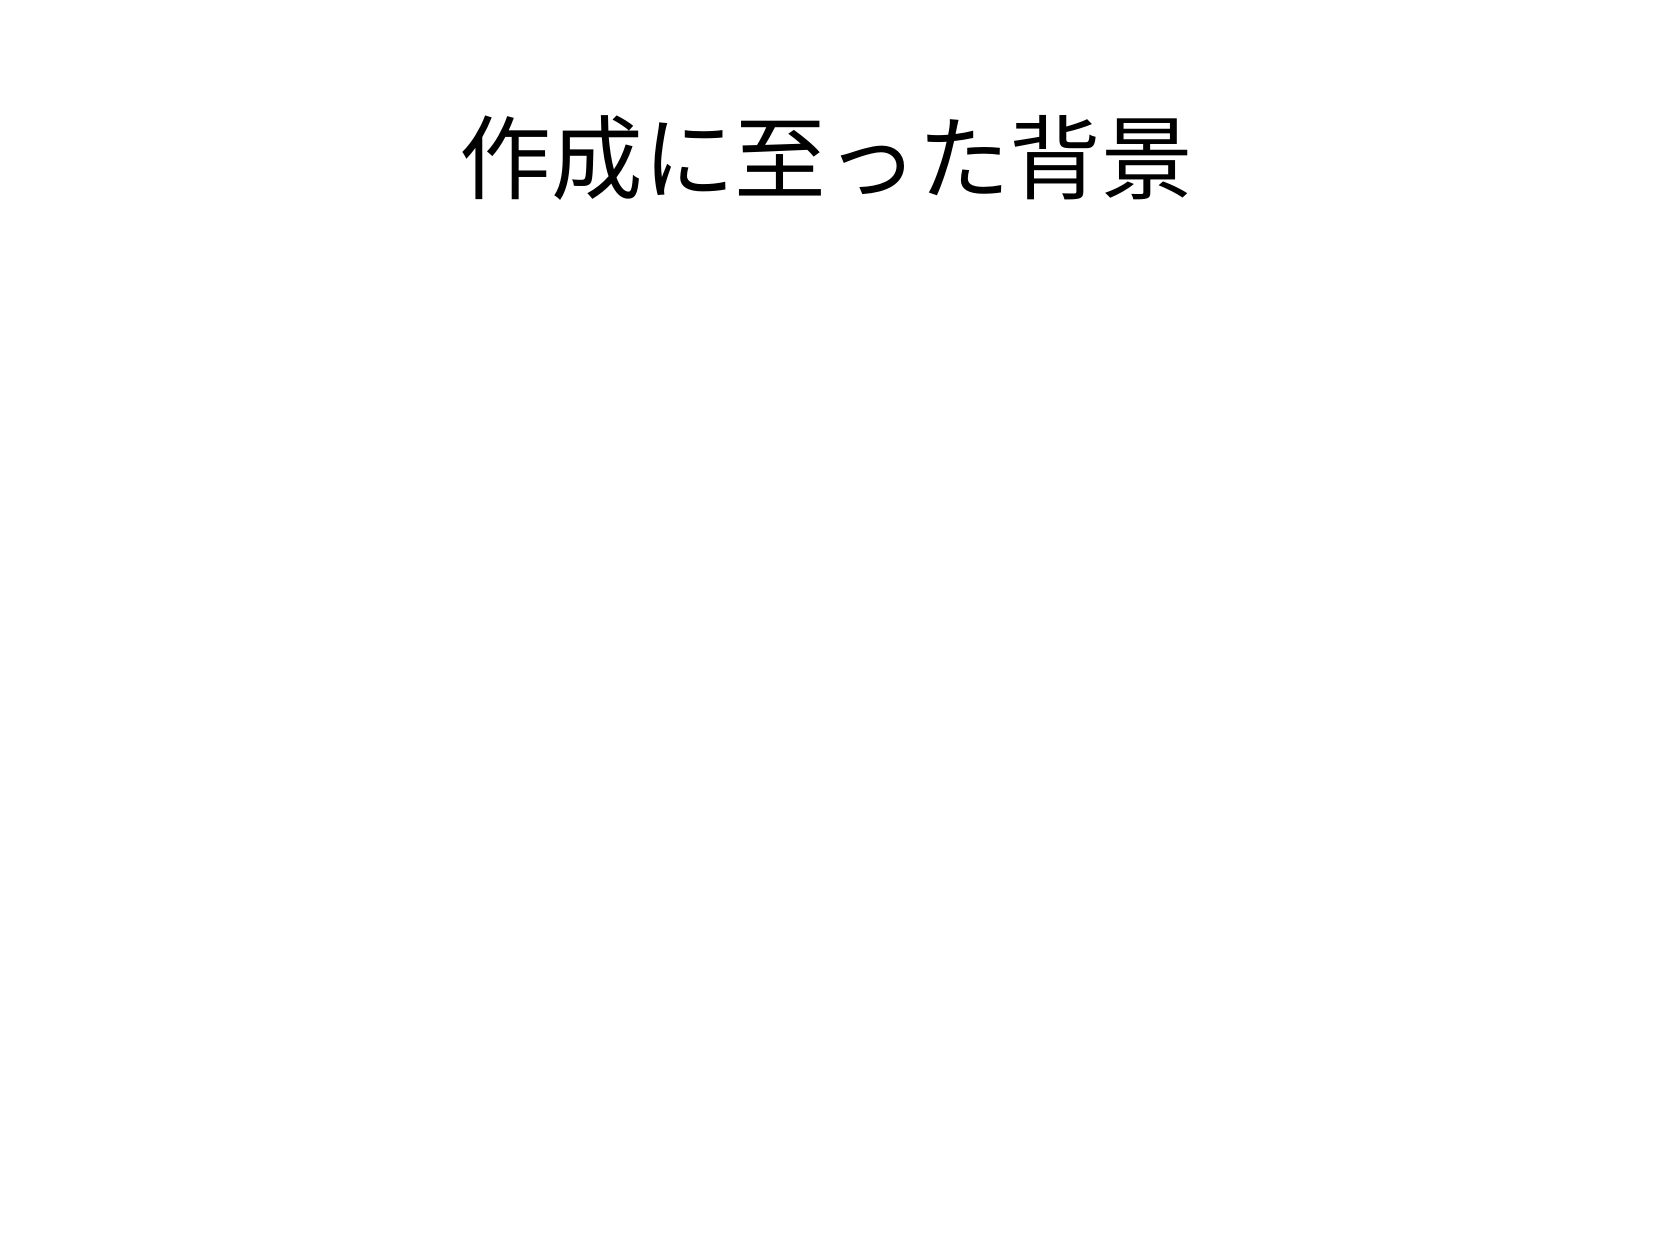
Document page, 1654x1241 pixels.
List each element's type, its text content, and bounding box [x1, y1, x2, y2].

title 作成に至った背景 [82, 49, 1571, 257]
